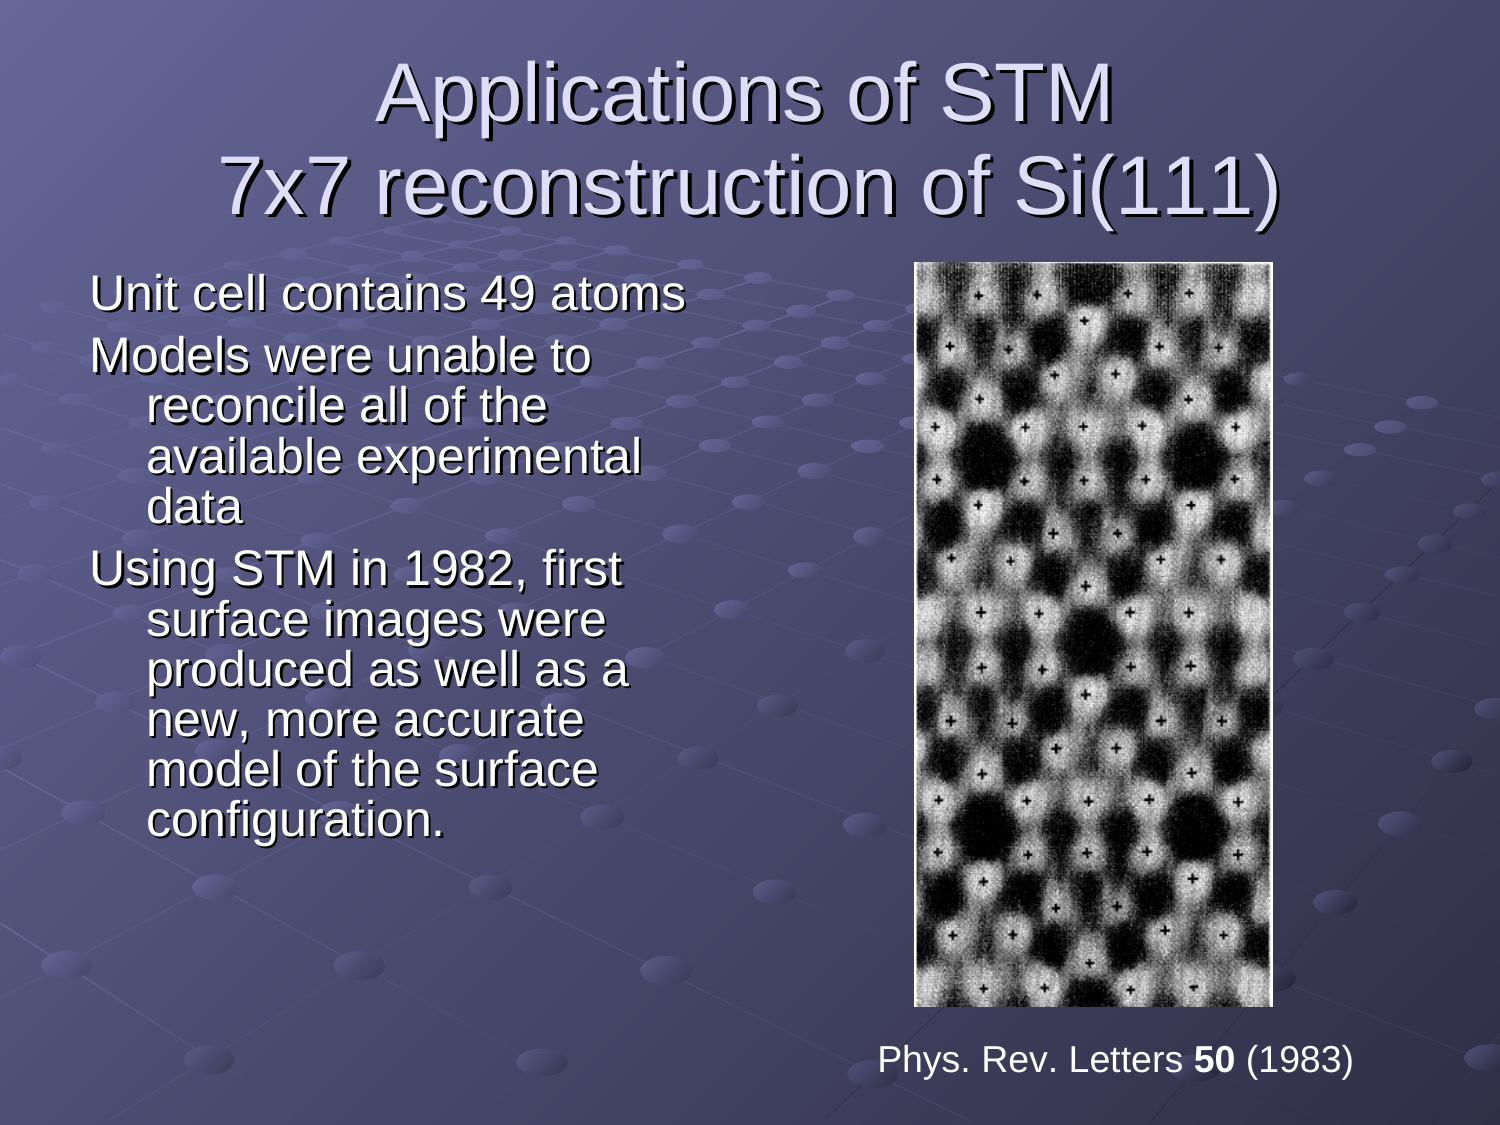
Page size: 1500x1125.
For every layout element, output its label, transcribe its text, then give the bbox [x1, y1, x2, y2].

title Applications of STM 7x7 reconstruction of Si(111) [75, 38, 1426, 240]
text_box Phys. Rev. Letters 50 (1983) [862, 1027, 1369, 1088]
picture [914, 262, 1273, 1007]
list Unit cell contains 49 atoms Models were unable to reconcile all of the available experimental data Using STM in 1982, first surface images were produced as well as a new, more accurate model of the surface configuration. [75, 262, 738, 1007]
